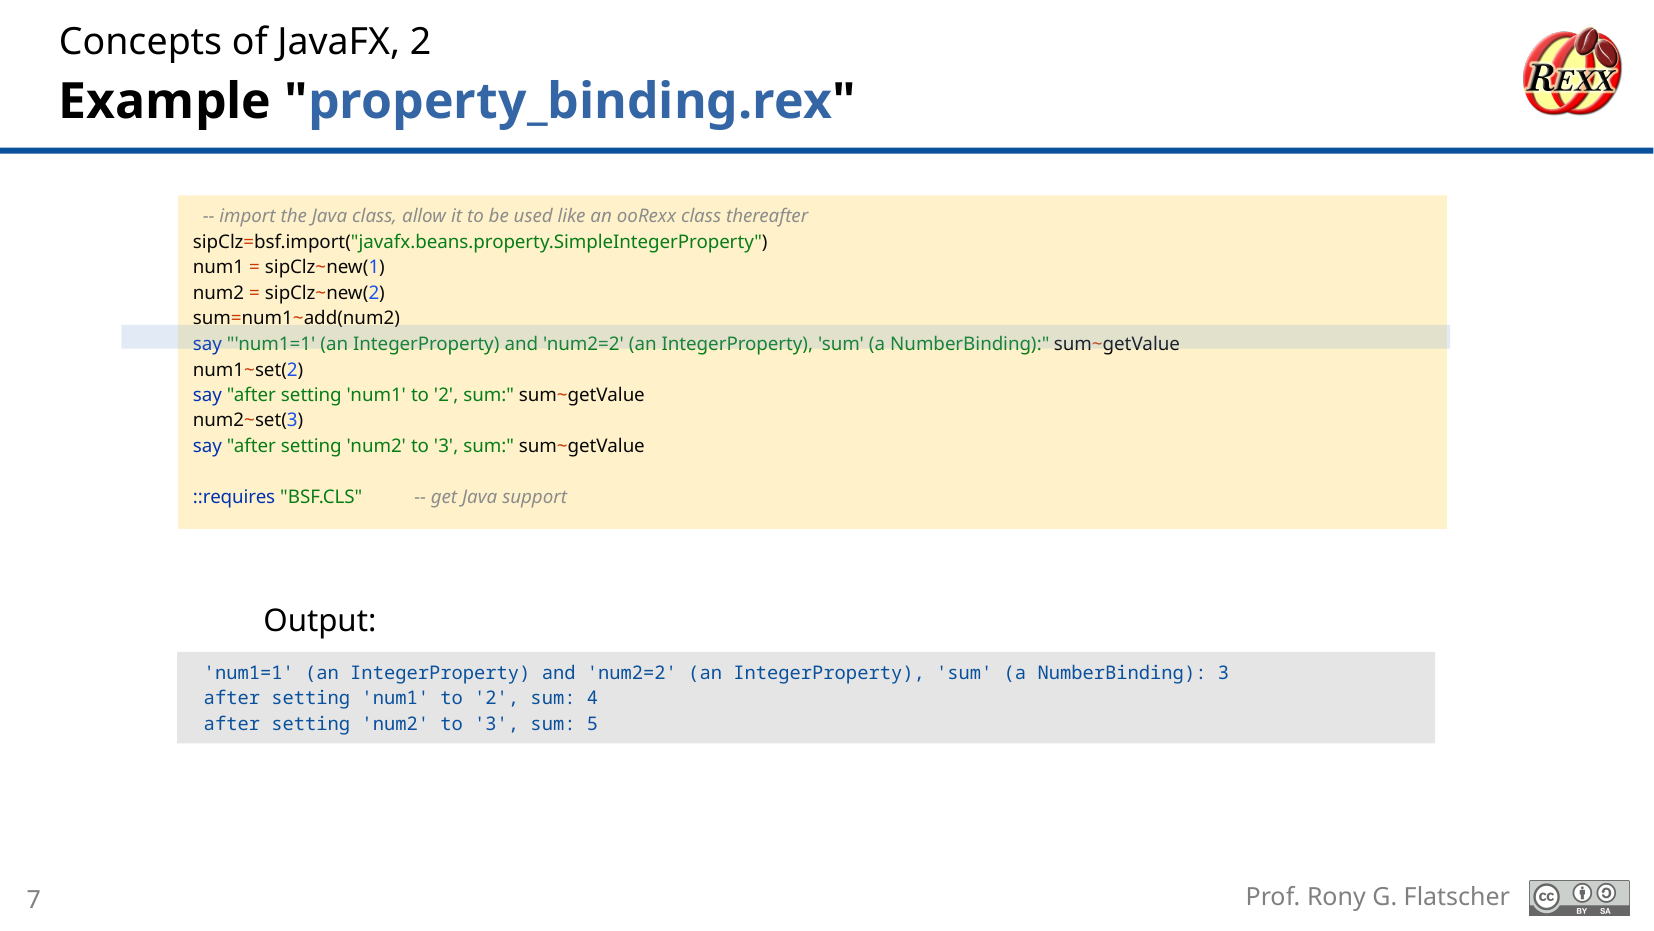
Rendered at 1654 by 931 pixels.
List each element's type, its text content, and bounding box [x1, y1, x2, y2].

title Concepts of JavaFX, 2 Example "property_binding.rex" [0, 0, 1625, 148]
text_box [121, 324, 1451, 349]
text_box -- import the Java class, allow it to be used like an ooRexx class thereafter sipClz=bsf.import("javafx.beans.property.SimpleIntegerProperty") num1 = sipClz~new(1) num2 = sipClz~new(2) sum=num1~add(num2) say "'num1=1' (an IntegerProperty) and 'num2=2' (an IntegerProperty), 'sum' (a NumberBinding):" sum~getValue num1~set(2) say "after setting 'num1' to '2', sum:" sum~getValue num2~set(3) say "after setting 'num2' to '3', sum:" sum~getValue ::requires "BSF.CLS" -- get Java support [178, 349, 1447, 529]
text_box 'num1=1' (an IntegerProperty) and 'num2=2' (an IntegerProperty), 'sum' (a NumberBinding): 3 after setting 'num1' to '2', sum: 4 after setting 'num2' to '3', sum: 5 [177, 651, 1436, 741]
text_box Output: [248, 590, 779, 647]
text_box -- import the Java class, allow it to be used like an ooRexx class thereafter sipClz=bsf.import("javafx.beans.property.SimpleIntegerProperty") num1 = sipClz~new(1) num2 = sipClz~new(2) sum=num1~add(num2) say "'num1=1' (an IntegerProperty) and 'num2=2' (an IntegerProperty), 'sum' (a NumberBinding):" sum~getValue num1~set(2) say "after setting 'num1' to '2', sum:" sum~getValue num2~set(3) say "after setting 'num2' to '3', sum:" sum~getValue ::requires "BSF.CLS" -- get Java support [178, 195, 1447, 324]
